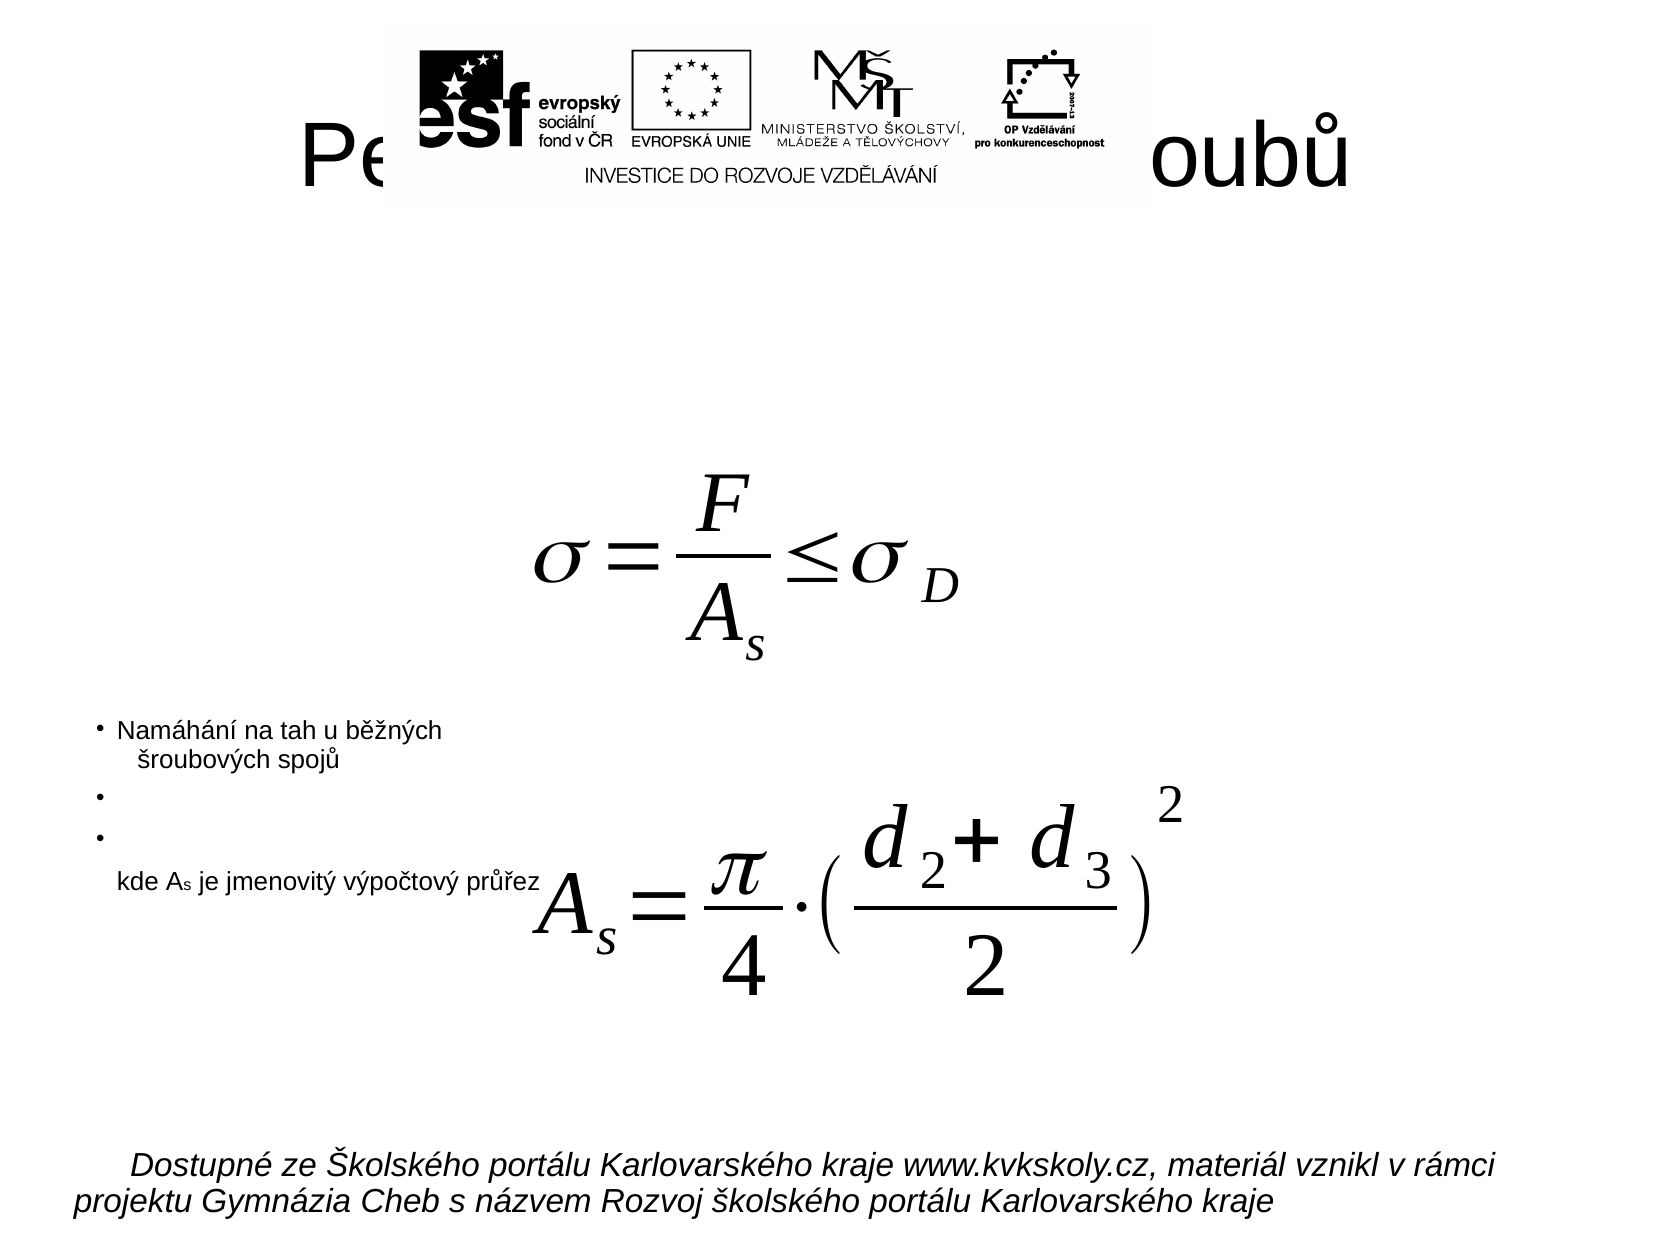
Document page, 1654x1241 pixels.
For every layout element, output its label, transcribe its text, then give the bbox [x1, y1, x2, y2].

list Namáhání na tah u běžných šroubových spojů kde As je jmenovitý výpočtový průřez [82, 362, 1583, 1092]
picture [519, 773, 1193, 1023]
picture [383, 19, 1151, 207]
title Pevnostní výpočet šroubů [76, 147, 1565, 355]
text_box [82, 620, 1565, 1092]
picture [519, 454, 969, 674]
text_box Dostupné ze Školského portálu Karlovarského kraje www.kvkskoly.cz, materiál vznikl v rámci projektu Gymnázia Cheb s názvem Rozvoj školského portálu Karlovarského kraje [59, 1092, 1624, 1241]
